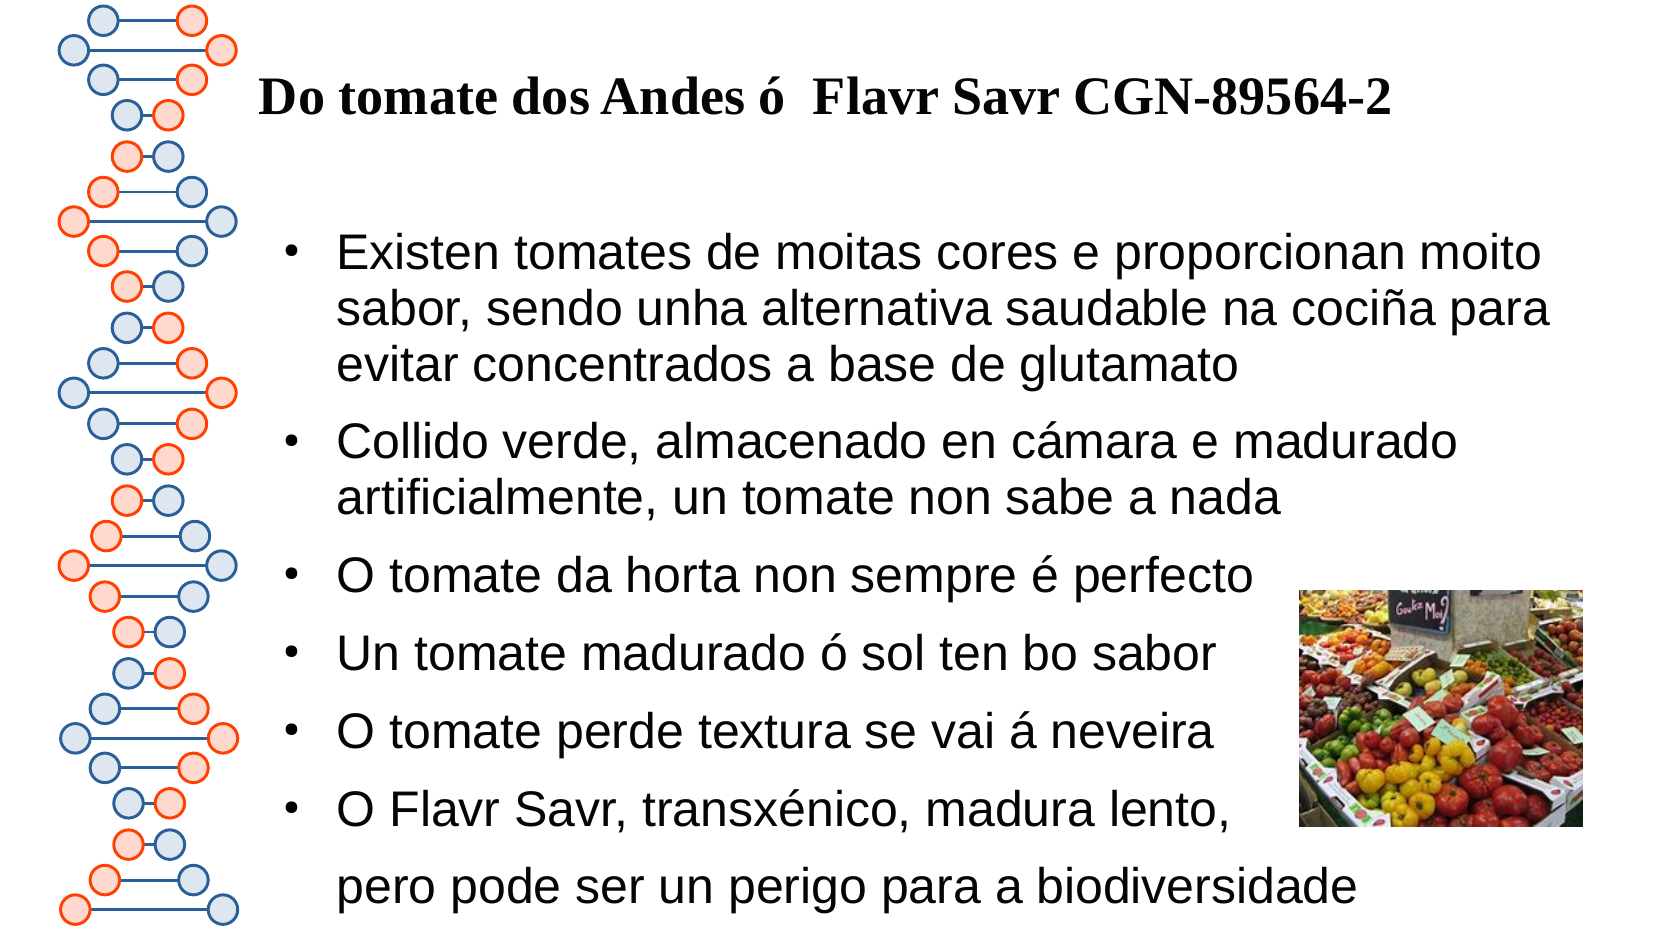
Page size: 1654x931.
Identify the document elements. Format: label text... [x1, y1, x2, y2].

picture [1299, 590, 1583, 827]
title Do tomate dos Andes ó Flavr Savr CGN-89564-2 [59, 37, 1595, 155]
list Existen tomates de moitas cores e proporcionan moito sabor, sendo unha alternativa saudable na cociña para evitar concentrados a base de glutamato Collido verde, almacenado en cámara e madurado artificialmente, un tomate non sabe a nada O tomate da horta non sempre é perfecto Un tomate madurado ó sol ten bo sabor O tomate perde textura se vai á neveira O Flavr Savr, transxénico, madura lento, pero pode ser un perigo para a biodiversidade [265, 224, 1595, 915]
